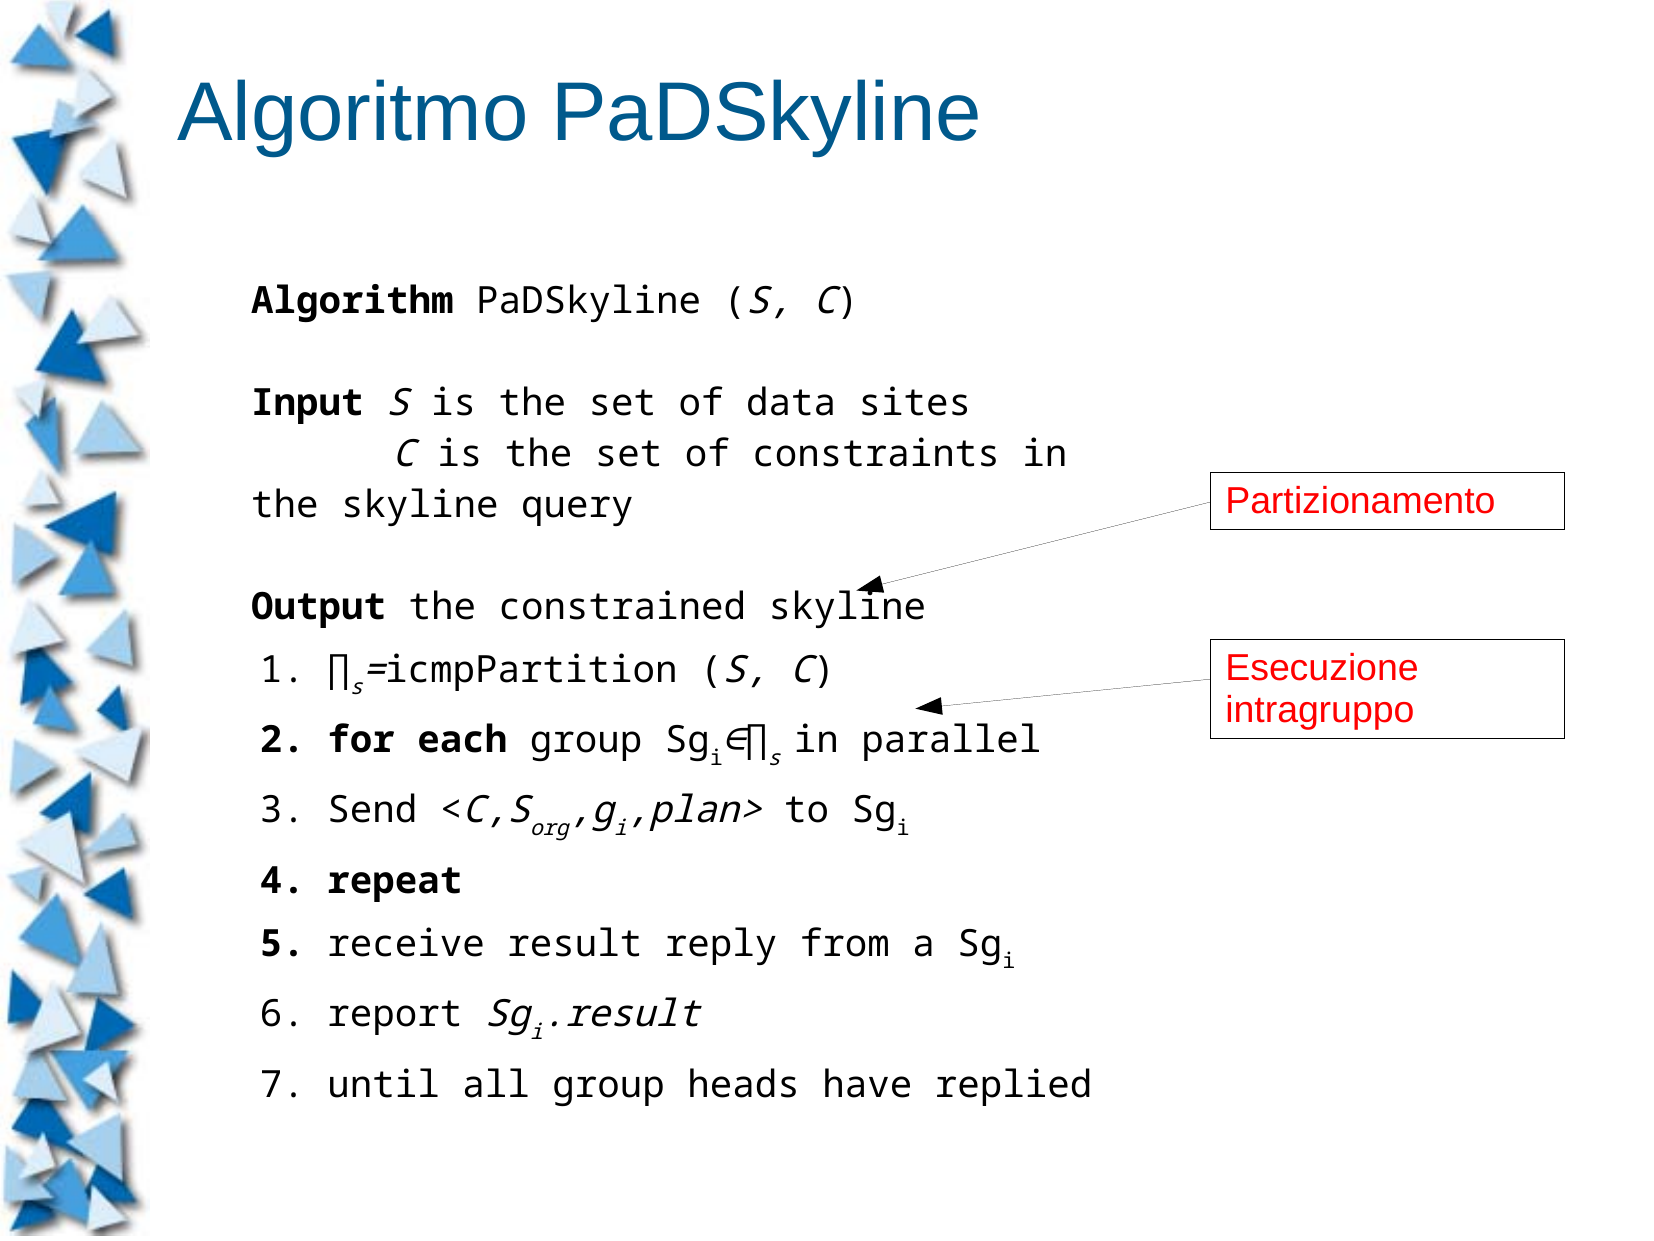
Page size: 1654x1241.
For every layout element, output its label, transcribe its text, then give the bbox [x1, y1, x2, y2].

text_box Partizionamento [1210, 472, 1565, 530]
text_box Esecuzione intragruppo [1210, 639, 1565, 739]
picture [0, 0, 150, 1236]
text_box Algorithm PaDSkyline (S, C) Input S is the set of data sites C is the set of constraints in the skyline query Output the constrained skyline ∏s=icmpPartition (S, C) for each group Sgi∈∏s in parallel Send <C,Sorg,gi,plan> to Sgi repeat receive result reply from a Sgi report Sgi.result until all group heads have replied [236, 265, 1123, 931]
title Algoritmo PaDSkyline [177, 29, 1590, 194]
